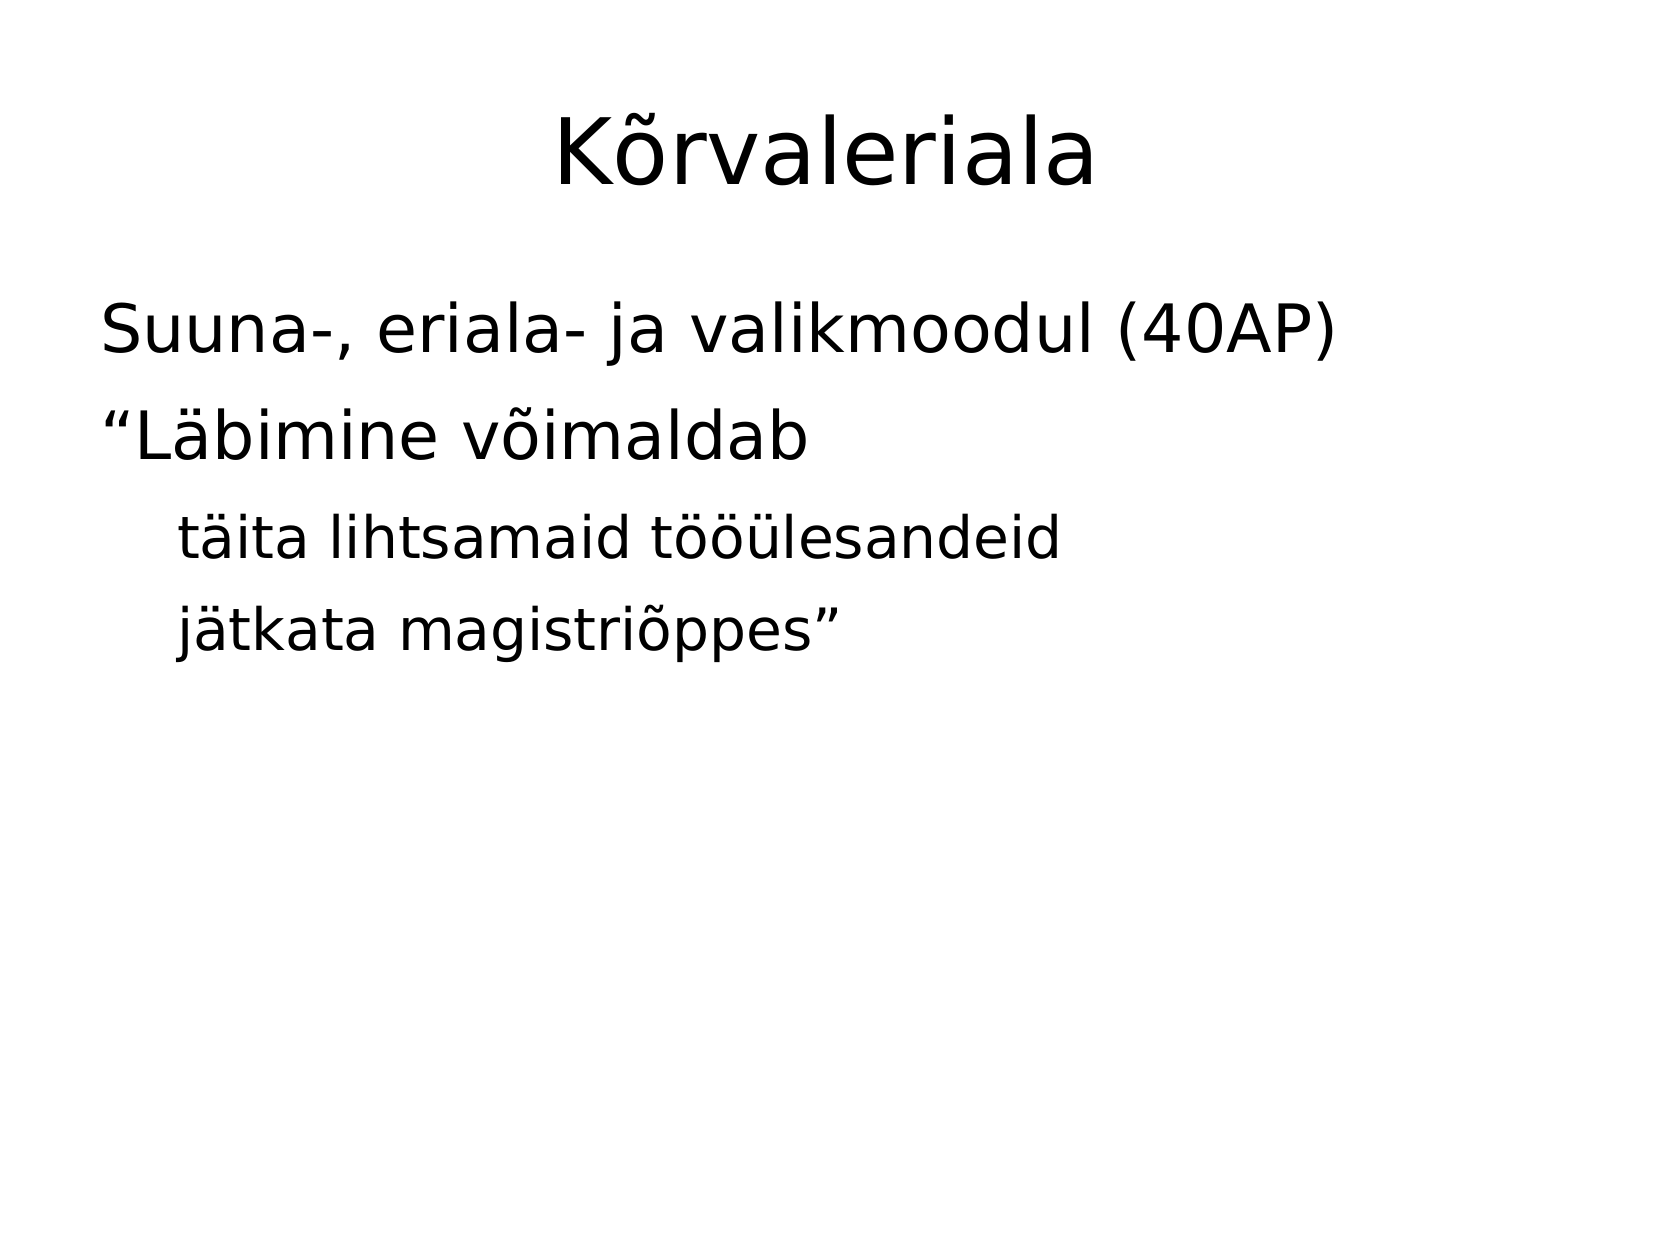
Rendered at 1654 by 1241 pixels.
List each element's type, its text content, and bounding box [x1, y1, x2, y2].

list Suuna-, eriala- ja valikmoodul (40AP) “Läbimine võimaldab täita lihtsamaid tööülesandeid jätkata magistriõppes” [82, 290, 1571, 1109]
title Kõrvaleriala [82, 49, 1571, 257]
